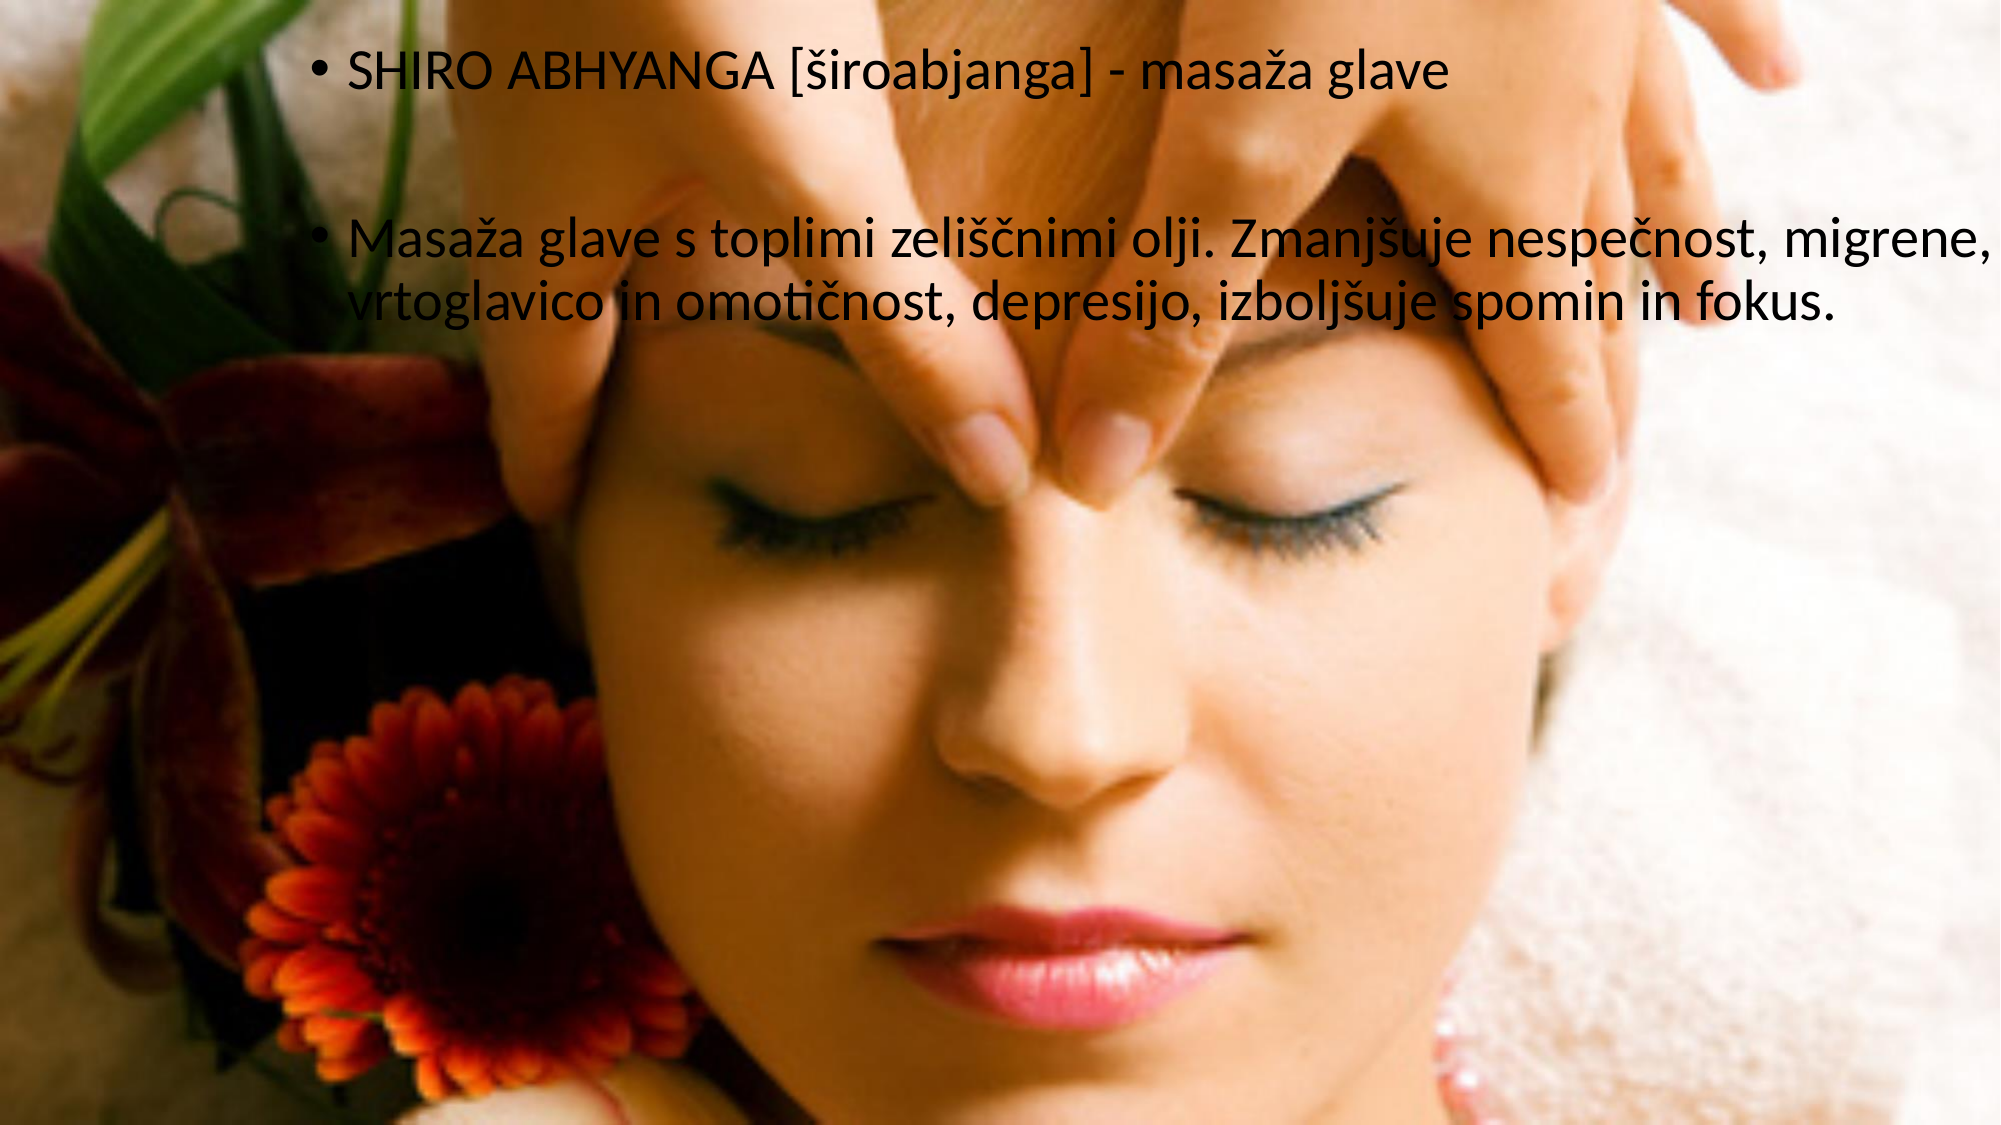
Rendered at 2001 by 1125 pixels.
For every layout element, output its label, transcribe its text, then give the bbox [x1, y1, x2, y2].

picture [0, 0, 2001, 1125]
list SHIRO ABHYANGA [široabjanga] - masaža glave Masaža glave s toplimi zeliščnimi olji. Zmanjšuje nespečnost, migrene, vrtoglavico in omotičnost, de­presijo, izboljšuje spomin in fokus. [294, 31, 2000, 746]
